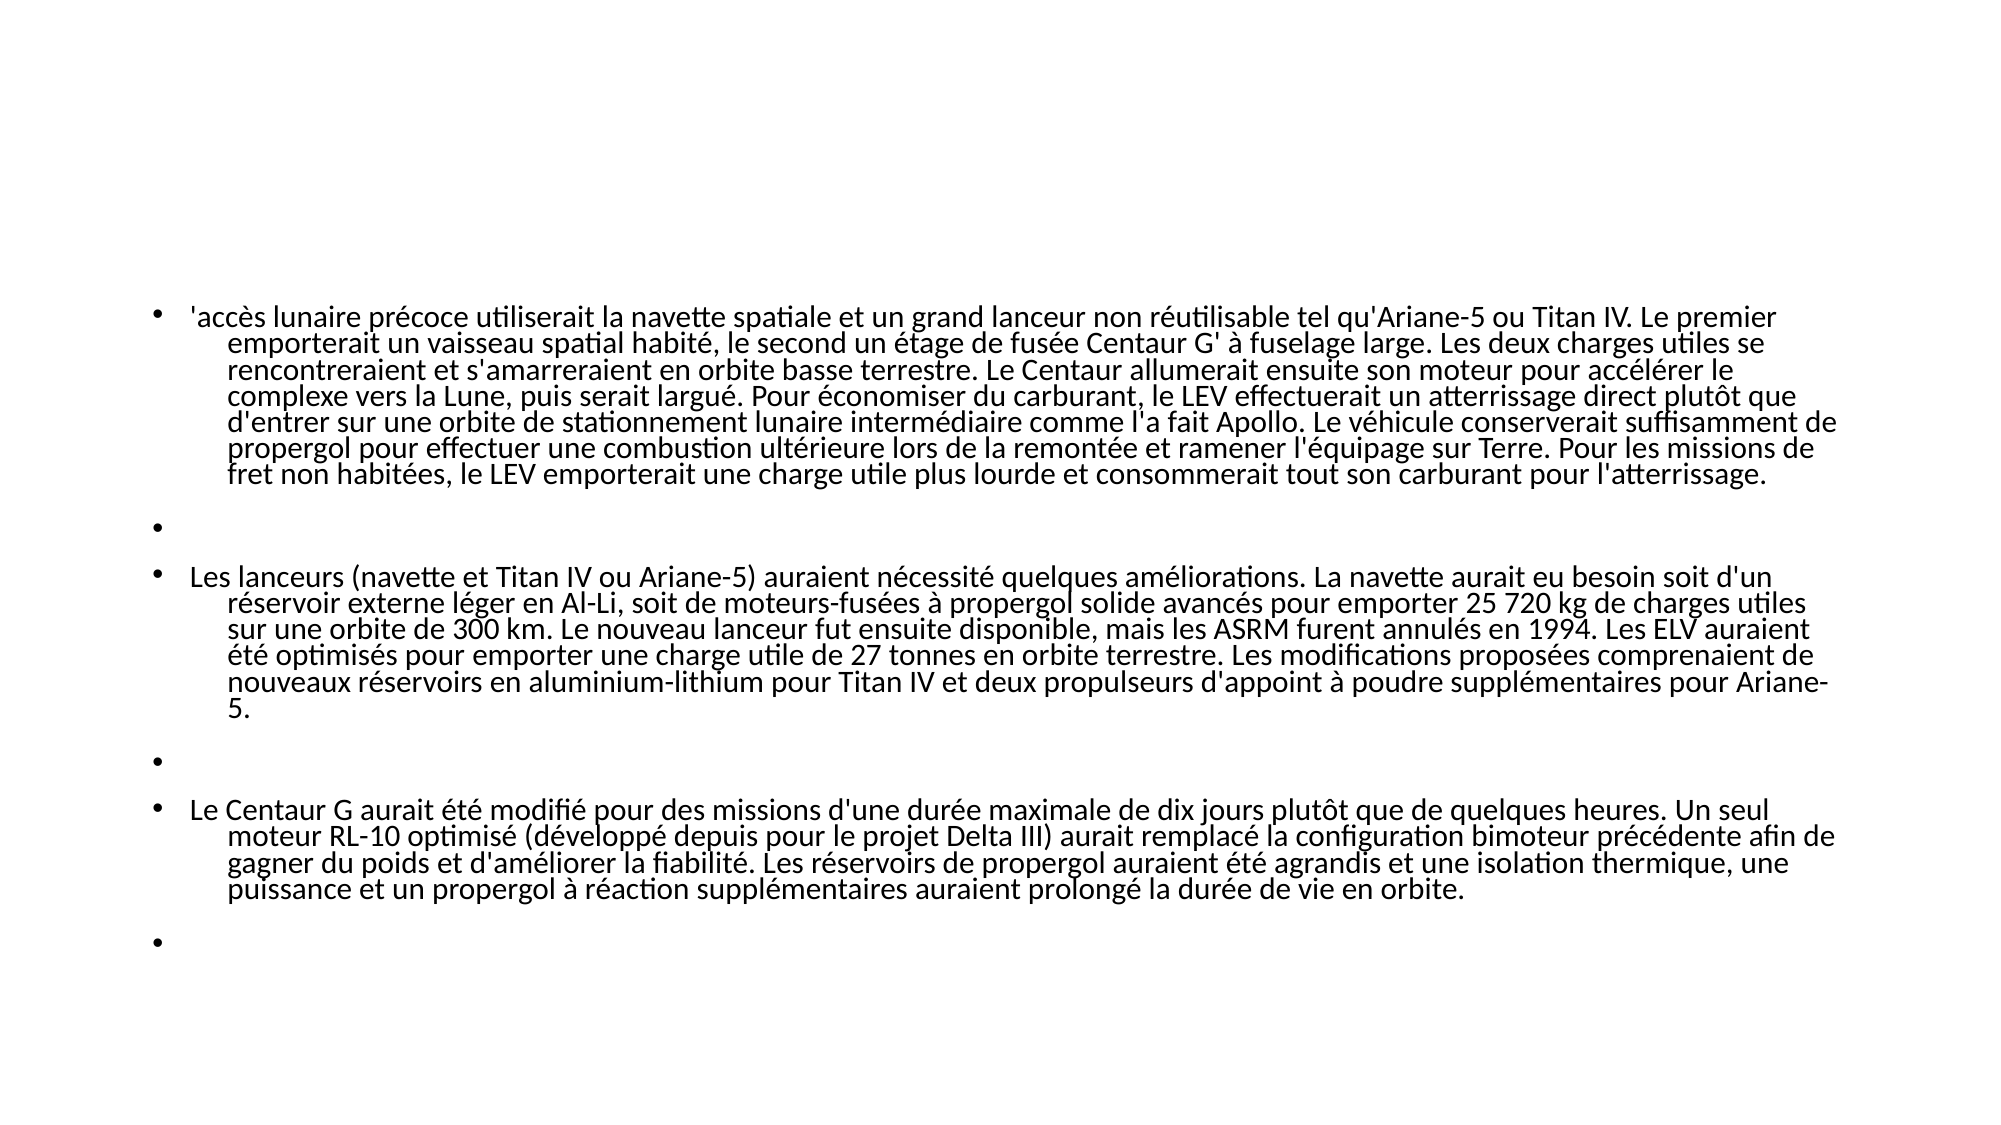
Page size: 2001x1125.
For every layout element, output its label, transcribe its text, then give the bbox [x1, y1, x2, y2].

list 'accès lunaire précoce utiliserait la navette spatiale et un grand lanceur non réutilisable tel qu'Ariane-5 ou Titan IV. Le premier emporterait un vaisseau spatial habité, le second un étage de fusée Centaur G' à fuselage large. Les deux charges utiles se rencontreraient et s'amarreraient en orbite basse terrestre. Le Centaur allumerait ensuite son moteur pour accélérer le complexe vers la Lune, puis serait largué. Pour économiser du carburant, le LEV effectuerait un atterrissage direct plutôt que d'entrer sur une orbite de stationnement lunaire intermédiaire comme l'a fait Apollo. Le véhicule conserverait suffisamment de propergol pour effectuer une combustion ultérieure lors de la remontée et ramener l'équipage sur Terre. Pour les missions de fret non habitées, le LEV emporterait une charge utile plus lourde et consommerait tout son carburant pour l'atterrissage. Les lanceurs (navette et Titan IV ou Ariane-5) auraient nécessité quelques améliorations. La navette aurait eu besoin soit d'un réservoir externe léger en Al-Li, soit de moteurs-fusées à propergol solide avancés pour emporter 25 720 kg de charges utiles sur une orbite de 300 km. Le nouveau lanceur fut ensuite disponible, mais les ASRM furent annulés en 1994. Les ELV auraient été optimisés pour emporter une charge utile de 27 tonnes en orbite terrestre. Les modifications proposées comprenaient de nouveaux réservoirs en aluminium-lithium pour Titan IV et deux propulseurs d'appoint à poudre supplémentaires pour Ariane-5. Le Centaur G aurait été modifié pour des missions d'une durée maximale de dix jours plutôt que de quelques heures. Un seul moteur RL-10 optimisé (développé depuis pour le projet Delta III) aurait remplacé la configuration bimoteur précédente afin de gagner du poids et d'améliorer la fiabilité. Les réservoirs de propergol auraient été agrandis et une isolation thermique, une puissance et un propergol à réaction supplémentaires auraient prolongé la durée de vie en orbite. [137, 299, 1863, 1014]
